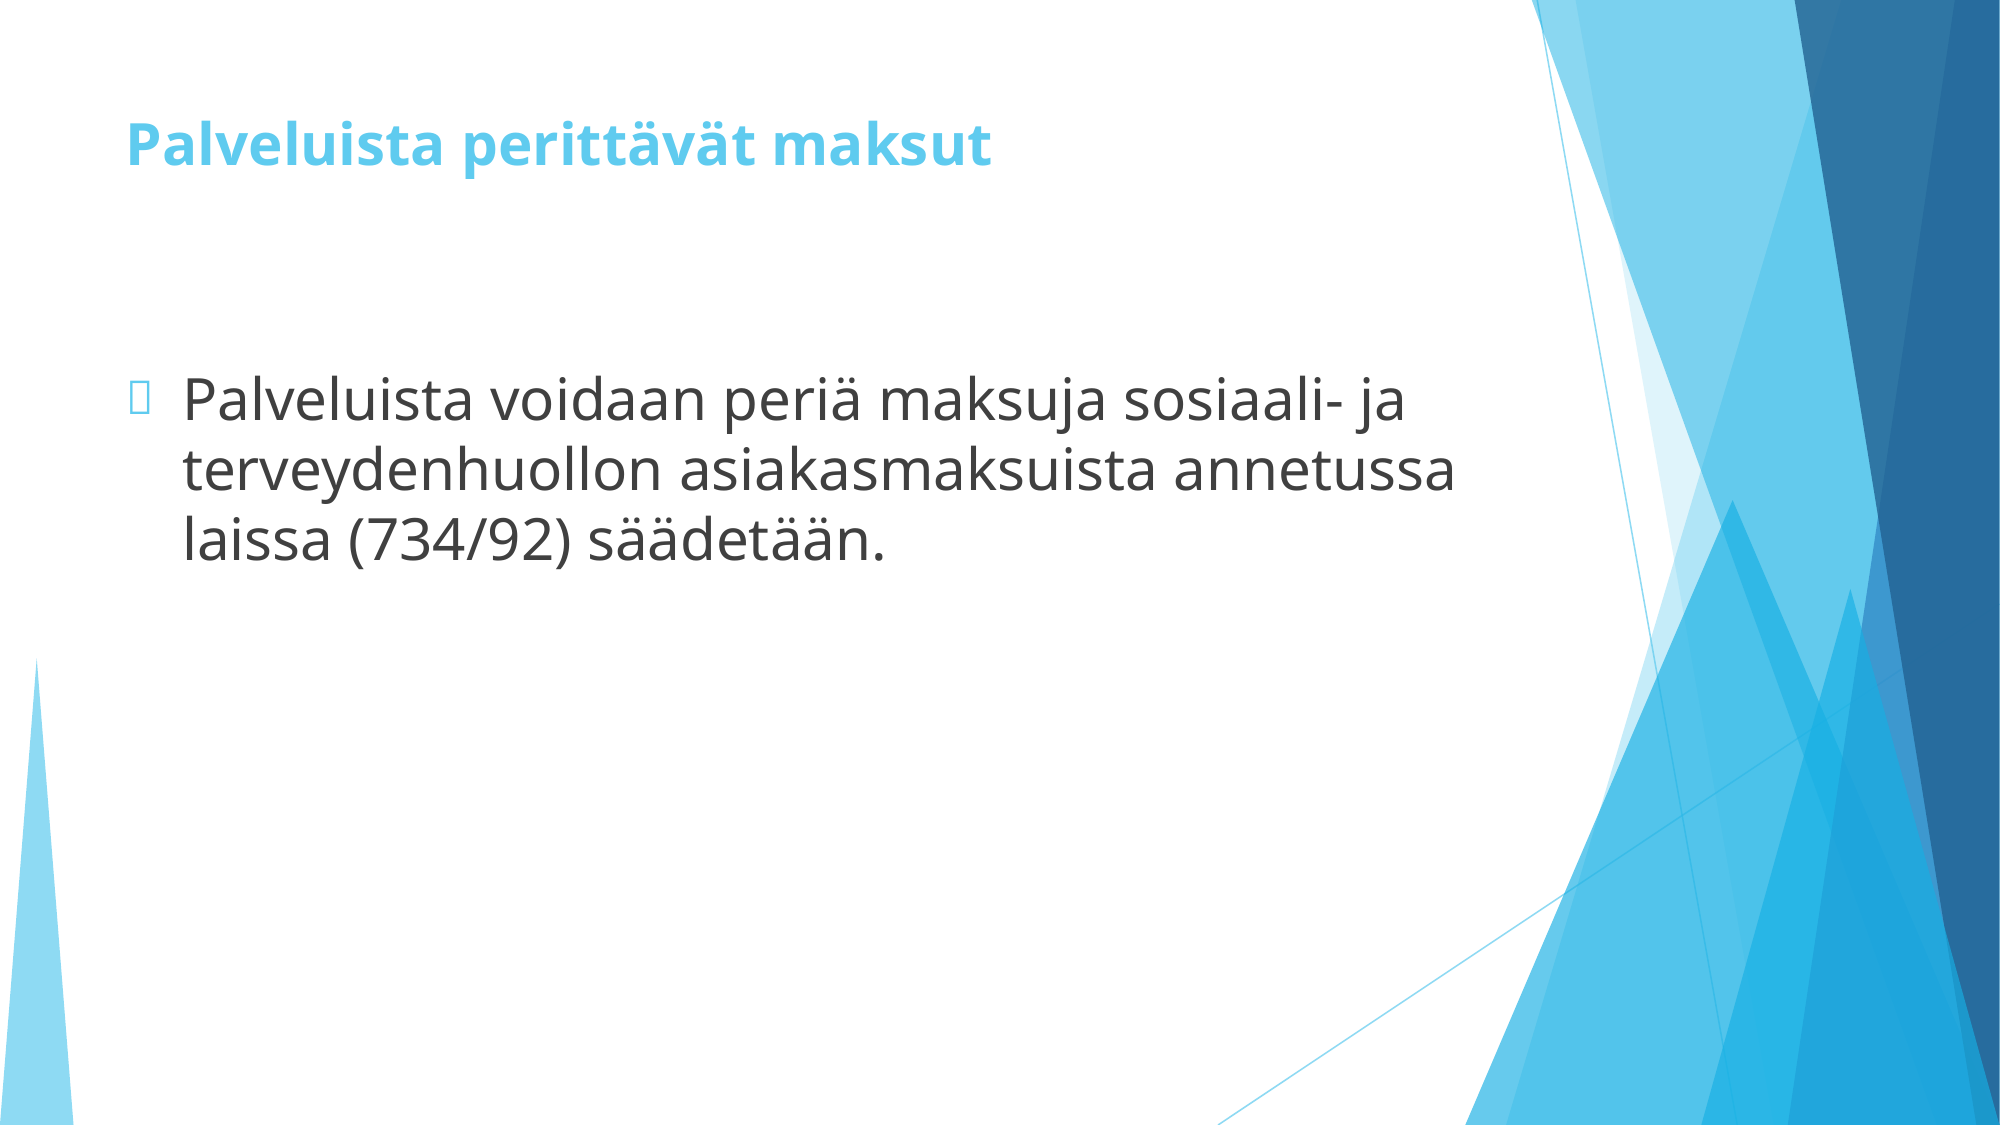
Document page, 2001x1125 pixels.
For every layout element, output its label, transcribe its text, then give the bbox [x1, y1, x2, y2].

title Palveluista perittävät maksut [111, 99, 1522, 317]
list Palveluista voidaan periä maksuja sosiaali- ja terveydenhuollon asiakasmaksuista annetussa laissa (734/92) säädetään. [111, 354, 1522, 992]
